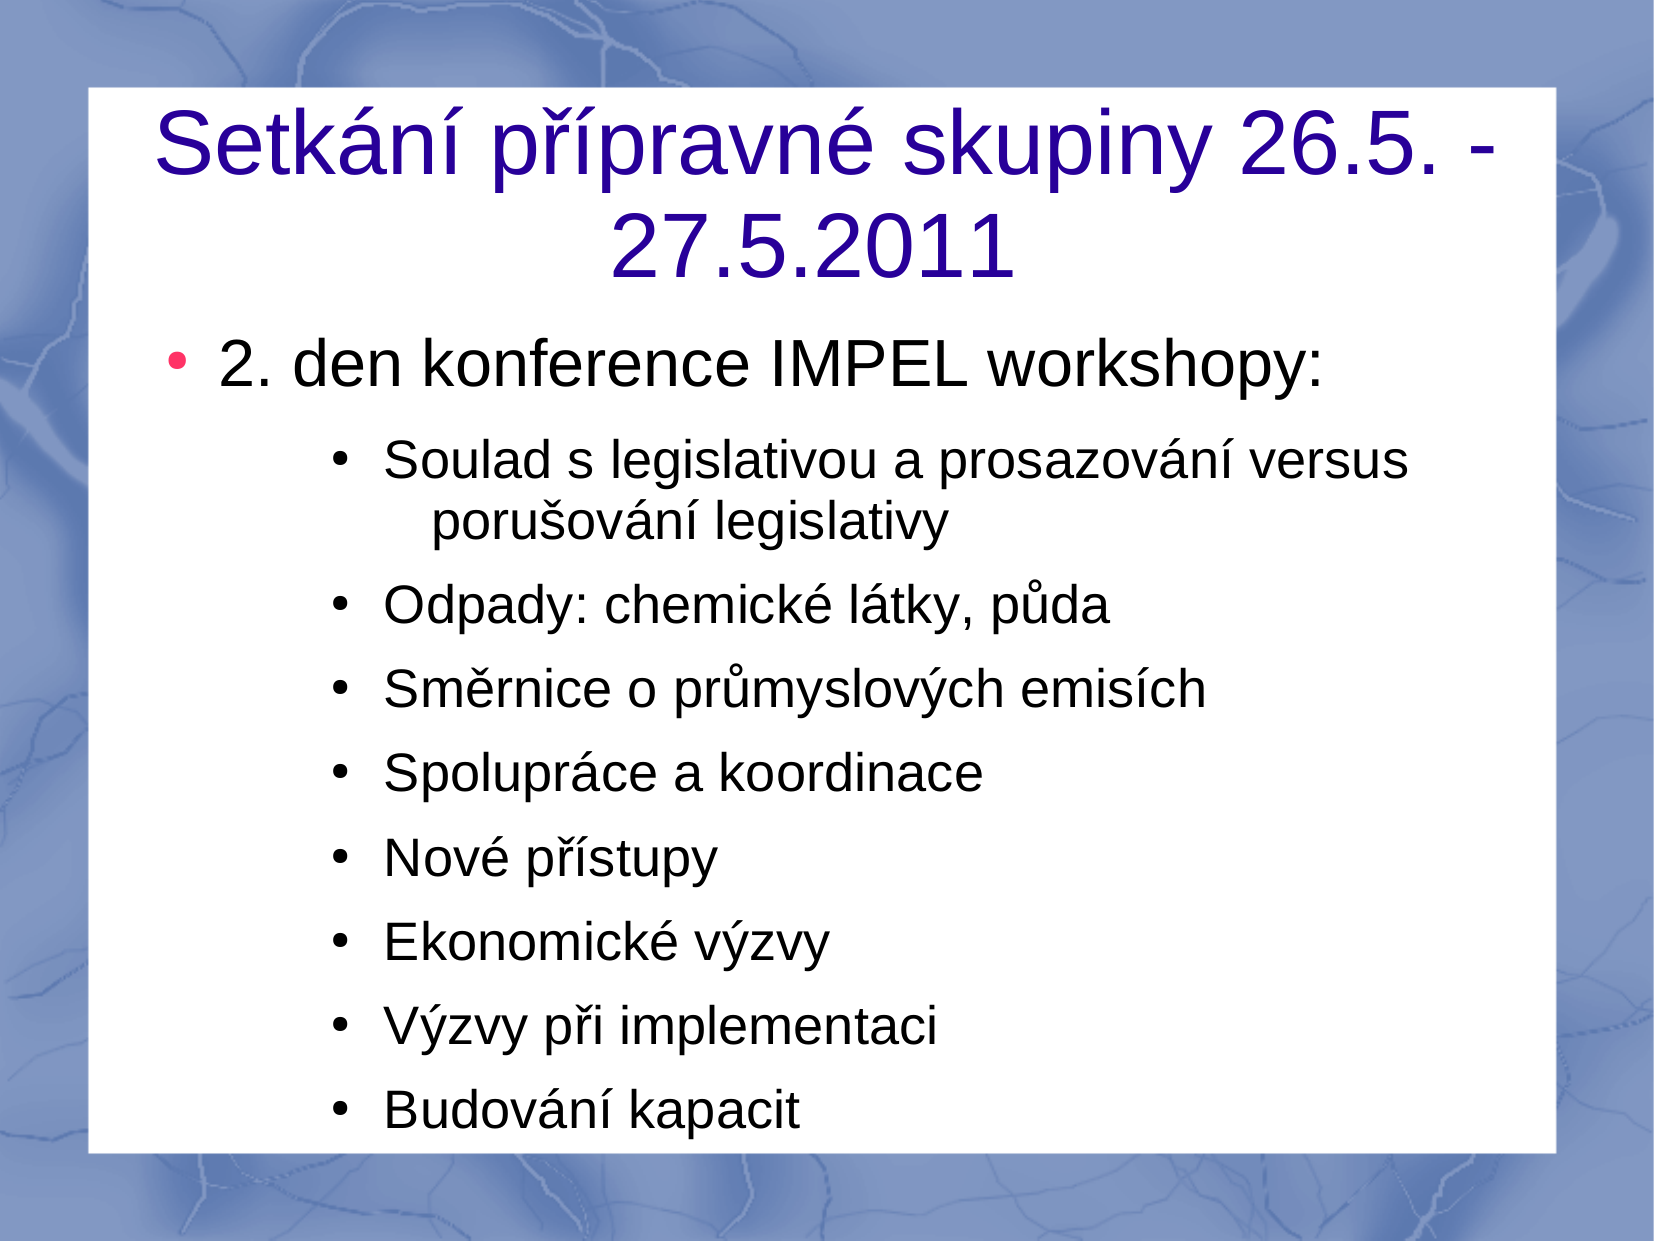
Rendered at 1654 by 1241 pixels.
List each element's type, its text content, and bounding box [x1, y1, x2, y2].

picture [0, 0, 1654, 1241]
list 2. den konference IMPEL workshopy: Soulad s legislativou a prosazování versus porušování legislativy Odpady: chemické látky, půda Směrnice o průmyslových emisích Spolupráce a koordinace Nové přístupy Ekonomické výzvy Výzvy při implementaci Budování kapacit [147, 325, 1506, 1145]
title Setkání přípravné skupiny 26.5. - 27.5.2011 [118, 90, 1536, 298]
